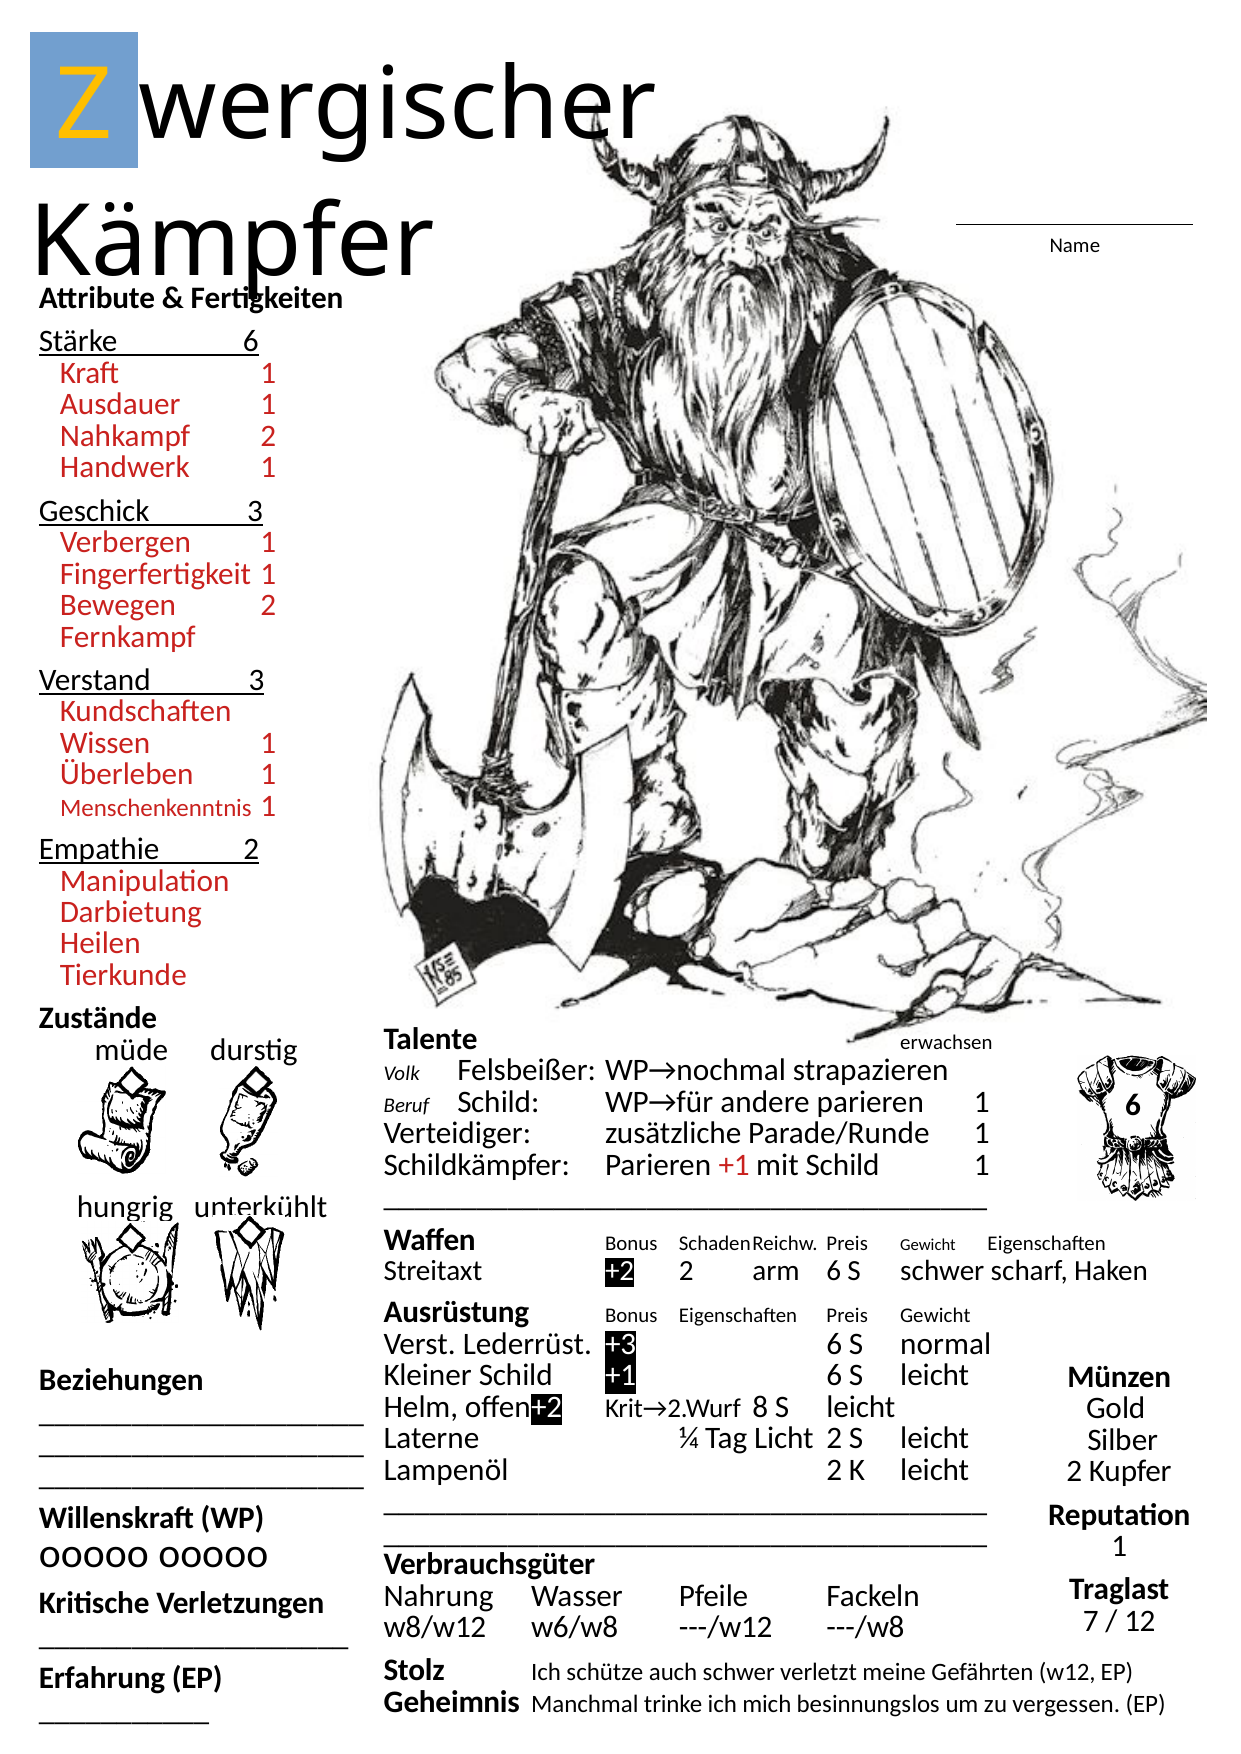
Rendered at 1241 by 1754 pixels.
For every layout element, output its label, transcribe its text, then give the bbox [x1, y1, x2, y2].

picture [77, 1066, 166, 1174]
picture [81, 1221, 179, 1323]
picture [1077, 1055, 1196, 1084]
text_box Münzen Gold Silber 2 Kupfer Reputation 1 Traglast 7 / 12 [1031, 1356, 1208, 1645]
text_box 6 [1030, 1084, 1236, 1131]
picture [213, 1215, 285, 1331]
picture [368, 93, 1207, 1053]
text_box Name [1034, 228, 1115, 265]
picture [1077, 1131, 1196, 1201]
text_box Z wergischer Kämpfer [14, 24, 625, 274]
text_box Talente erwachsen Volk Felsbeißer: WP→nochmal strapazieren Beruf Schild: WP→für andere parieren 1 Verteidiger: zusätzliche Parade/Runde 1 Schildkämpfer: Parieren +1 mit Schild 1 _______________________________________ Waffen Bonus Schaden Reichw. Preis Gewicht Eigenschaften Streitaxt +2 2 arm 6 S schwer scharf, Haken Ausrüstung Bonus Eigenschaften Preis Gewicht Verst. Lederrüst. +3 6 S normal Kleiner Schild +1 6 S leicht Helm, offen +2 Krit→2.Wurf 8 S leicht Laterne ¼ Tag Licht 2 S leicht Lampenöl 2 K leicht _______________________________________ _______________________________________ Verbrauchsgüter Nahrung Wasser Pfeile Fackeln w8/w12 w6/w8 ---/w12 ---/w8 Stolz Ich schütze auch schwer verletzt meine Gefährten (w12, EP) Geheimnis Manchmal trinke ich mich besinnungslos um zu vergessen. (EP) [368, 1018, 1187, 1724]
text_box Attribute & Fertigkeiten Stärke 6 Kraft 1 Ausdauer 1 Nahkampf 2 Handwerk 1 Geschick 3 Verbergen 1 Fingerfertigkeit 1 Bewegen 2 Fernkampf Verstand 3 Kundschaften Wissen 1 Überleben 1 Menschenkenntnis 1 Empathie 2 Manipulation Darbietung Heilen Tierkunde Zustände müde durstig hungrig unterkühlt Beziehungen _____________________ _____________________ _____________________ Willenskraft (WP) ooooo ooooo Kritische Verletzungen ____________________ Erfahrung (EP) ___________ [24, 277, 388, 1727]
picture [219, 1066, 278, 1177]
